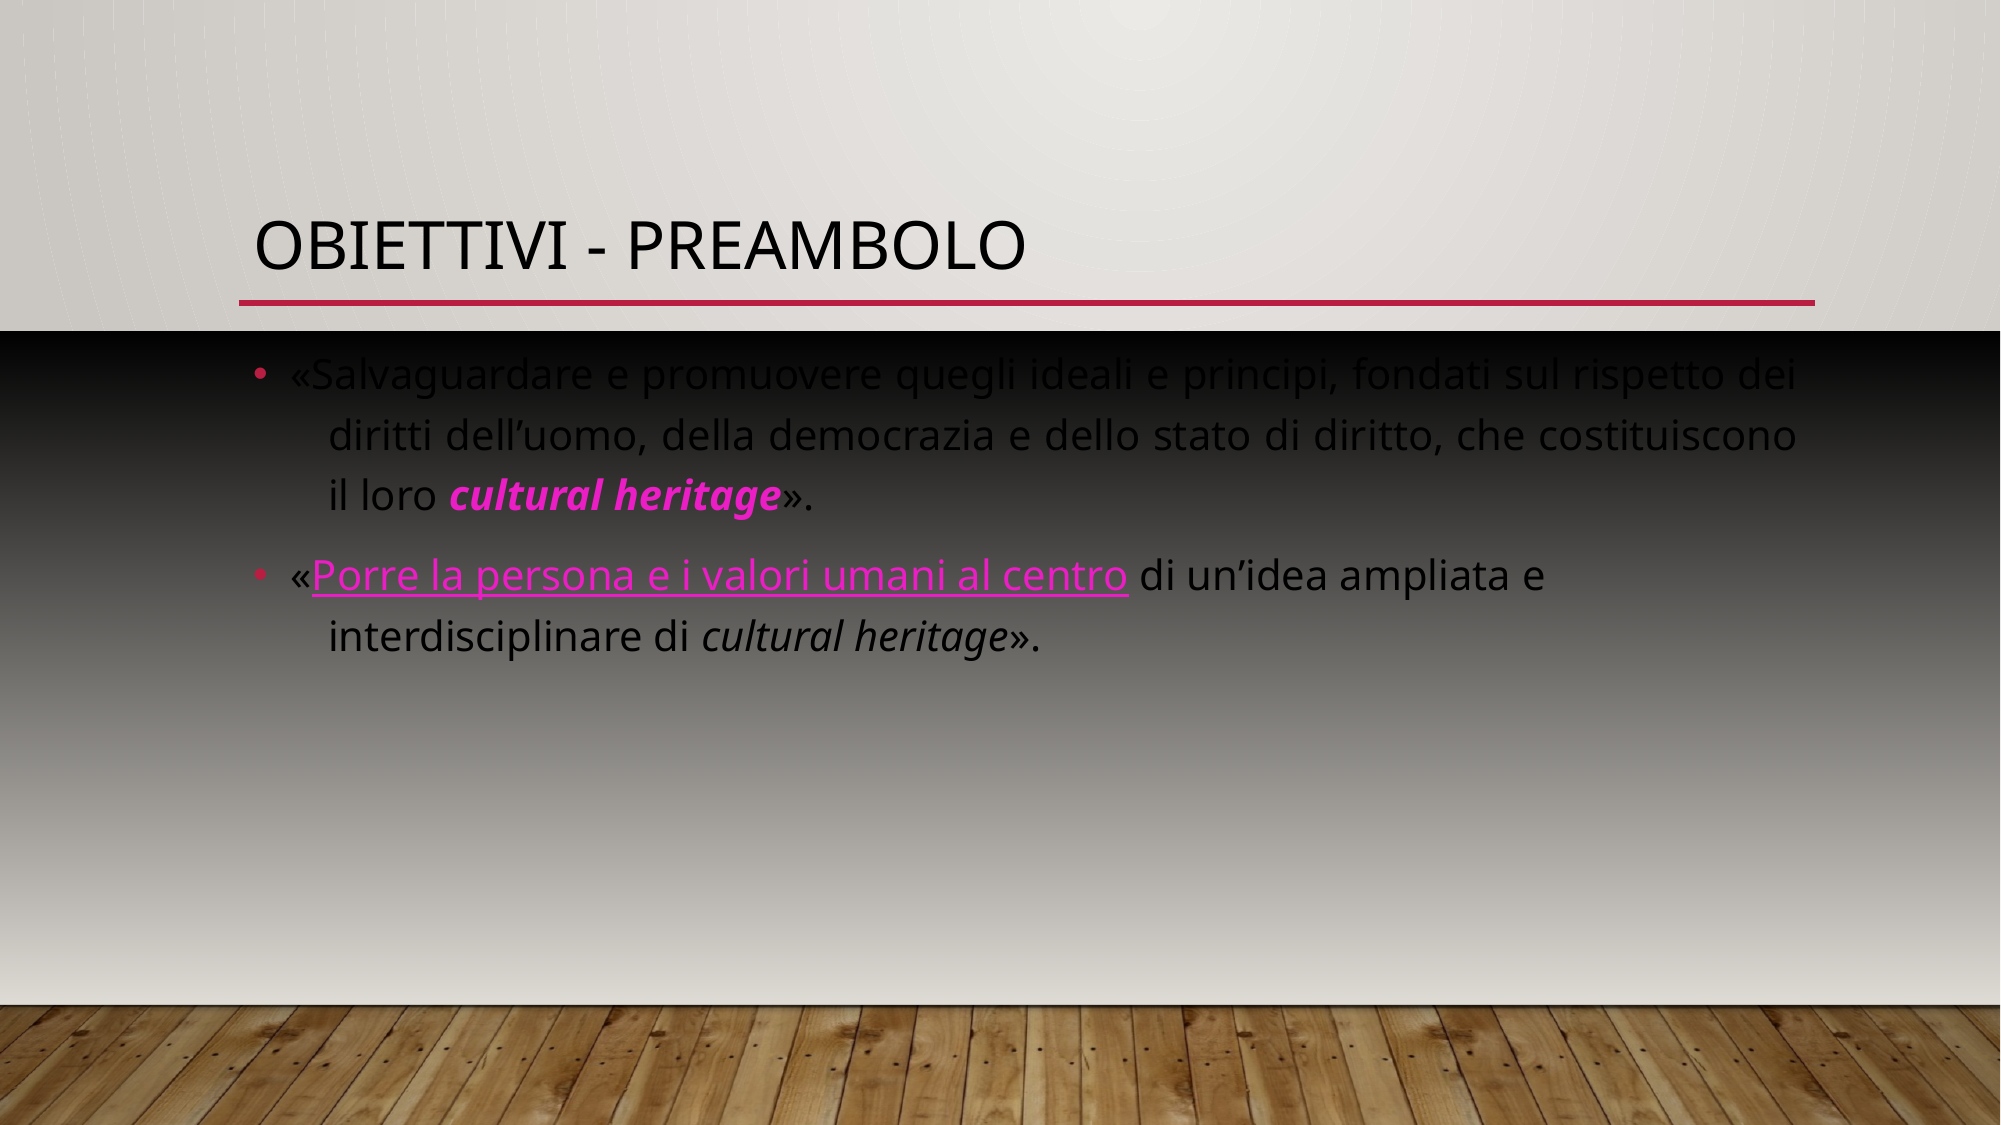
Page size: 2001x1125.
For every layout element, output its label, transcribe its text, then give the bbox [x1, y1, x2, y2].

title Obiettivi - preambolo [238, 131, 1814, 305]
list «Salvaguardare e promuovere quegli ideali e principi, fondati sul rispetto dei diritti dell’uomo, della democrazia e dello stato di diritto, che costituiscono il loro cultural heritage». «Porre la persona e i valori umani al centro di un’idea ampliata e interdisciplinare di cultural heritage». [238, 330, 1814, 897]
